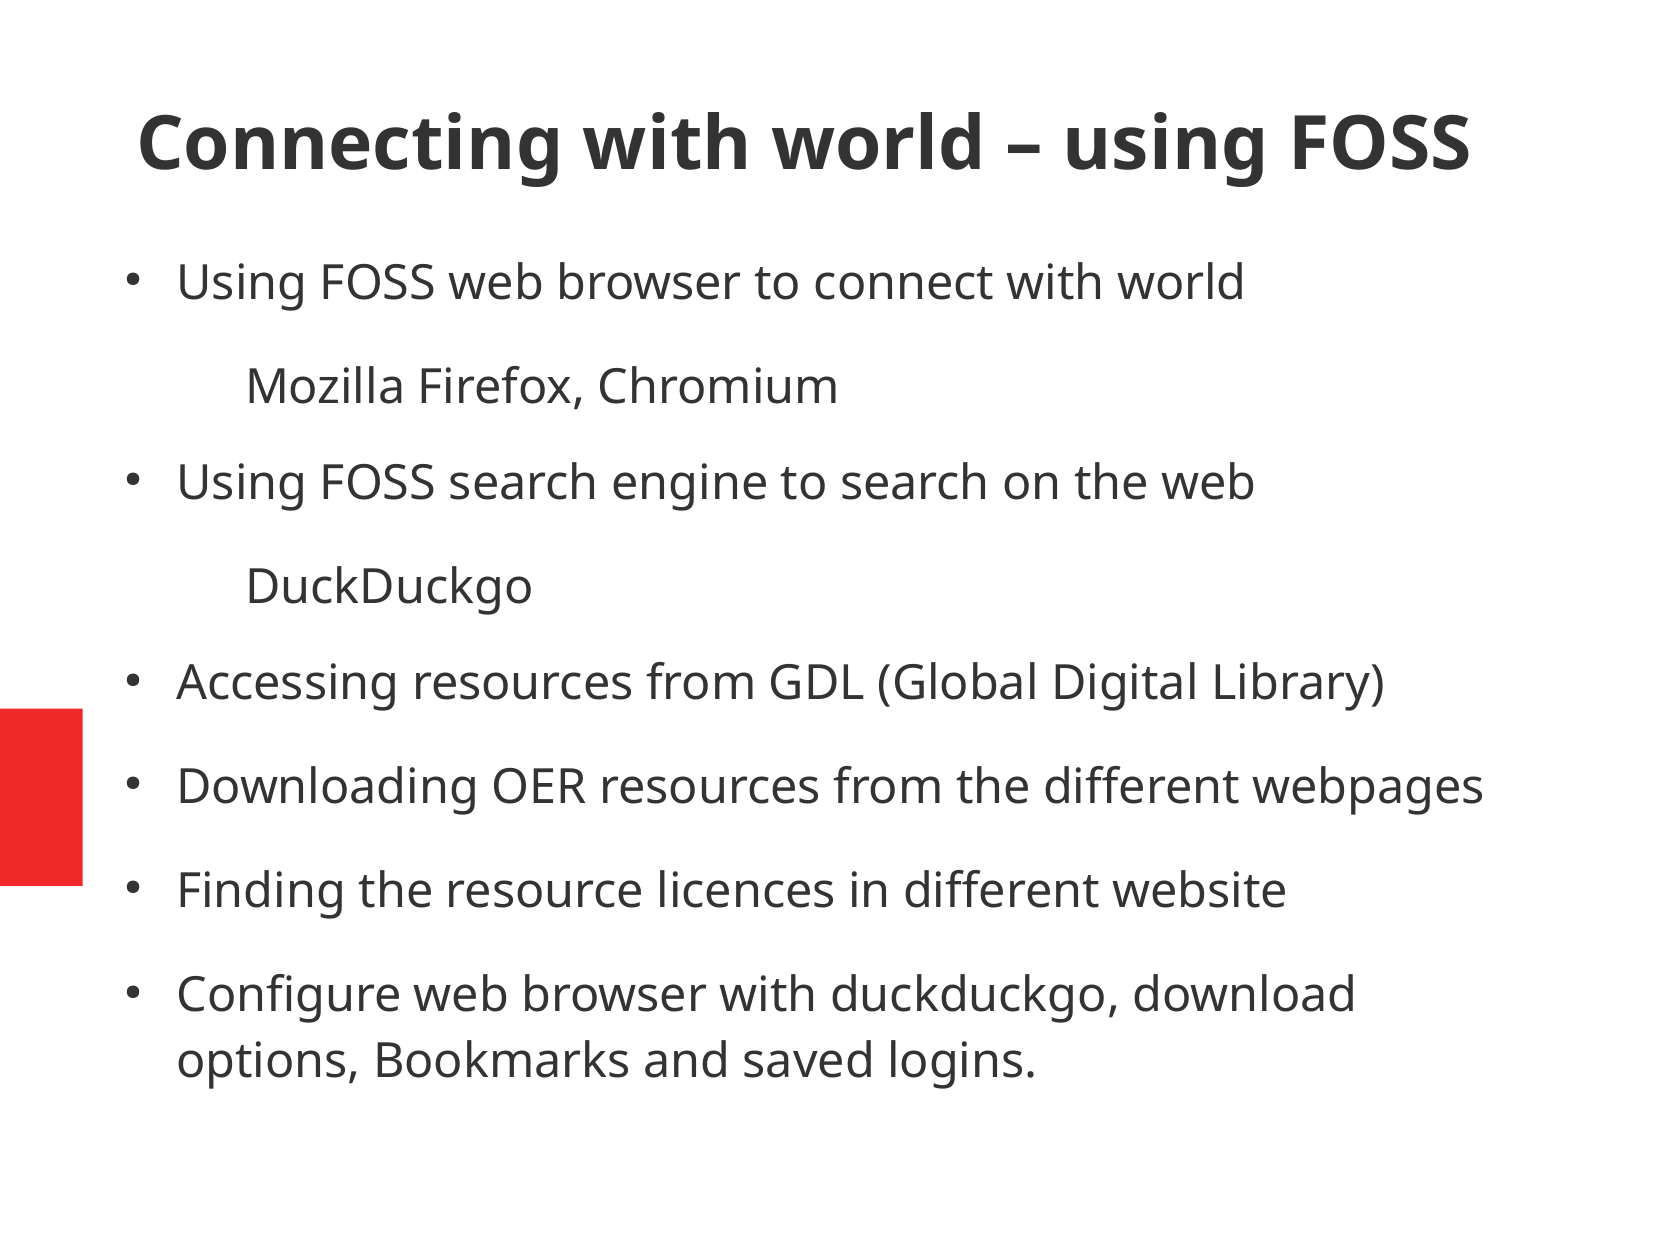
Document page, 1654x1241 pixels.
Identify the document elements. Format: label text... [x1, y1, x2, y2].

list Using FOSS web browser to connect with world Mozilla Firefox, Chromium Using FOSS search engine to search on the web DuckDuckgo Accessing resources from GDL (Global Digital Library) Downloading OER resources from the different webpages Finding the resource licences in different website Configure web browser with duckduckgo, download options, Bookmarks and saved logins. [107, 247, 1513, 1142]
title Connecting with world – using FOSS [135, 42, 1617, 238]
